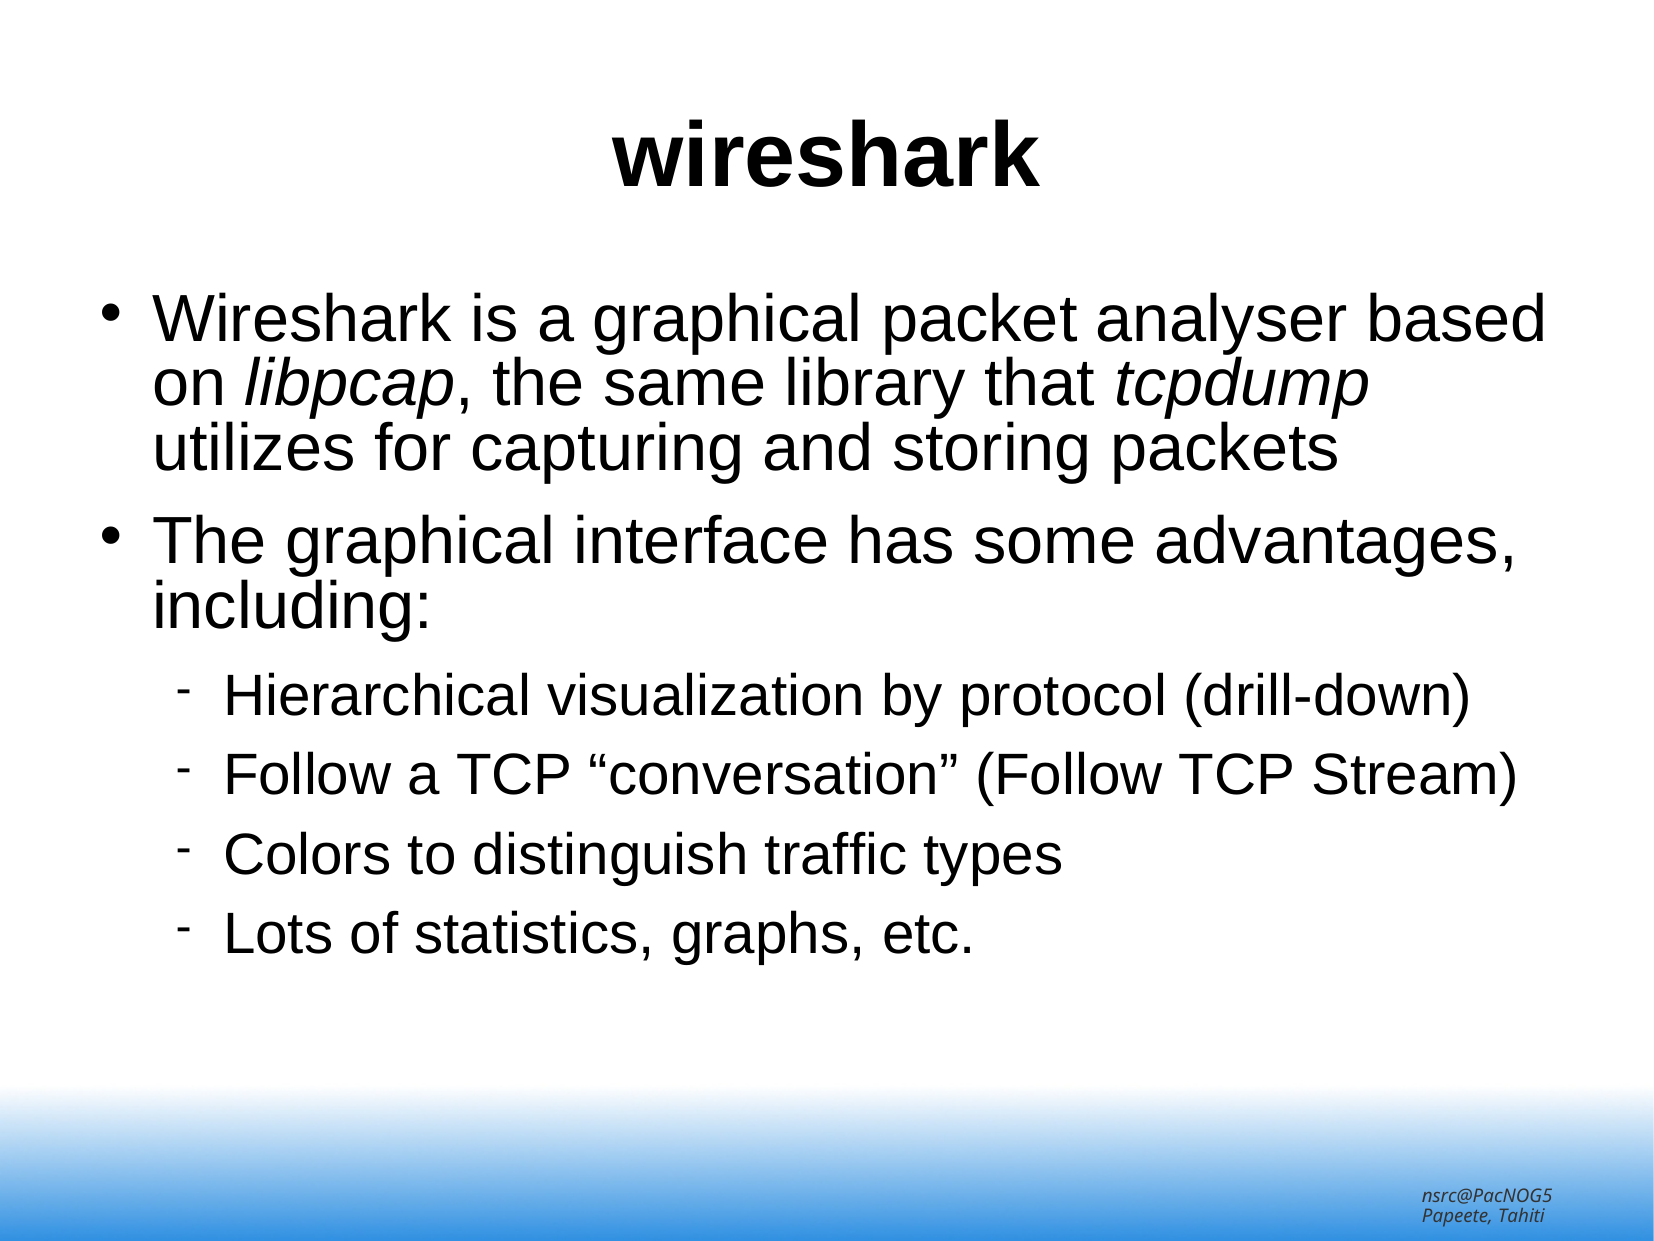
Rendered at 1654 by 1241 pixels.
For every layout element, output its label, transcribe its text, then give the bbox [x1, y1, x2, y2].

picture [0, 1083, 1654, 1241]
title wireshark [82, 49, 1571, 257]
list Wireshark is a graphical packet analyser based on libpcap, the same library that tcpdump utilizes for capturing and storing packets The graphical interface has some advantages, including: Hierarchical visualization by protocol (drill-down) Follow a TCP “conversation” (Follow TCP Stream)‏ Colors to distinguish traffic types Lots of statistics, graphs, etc. [82, 290, 1571, 1109]
